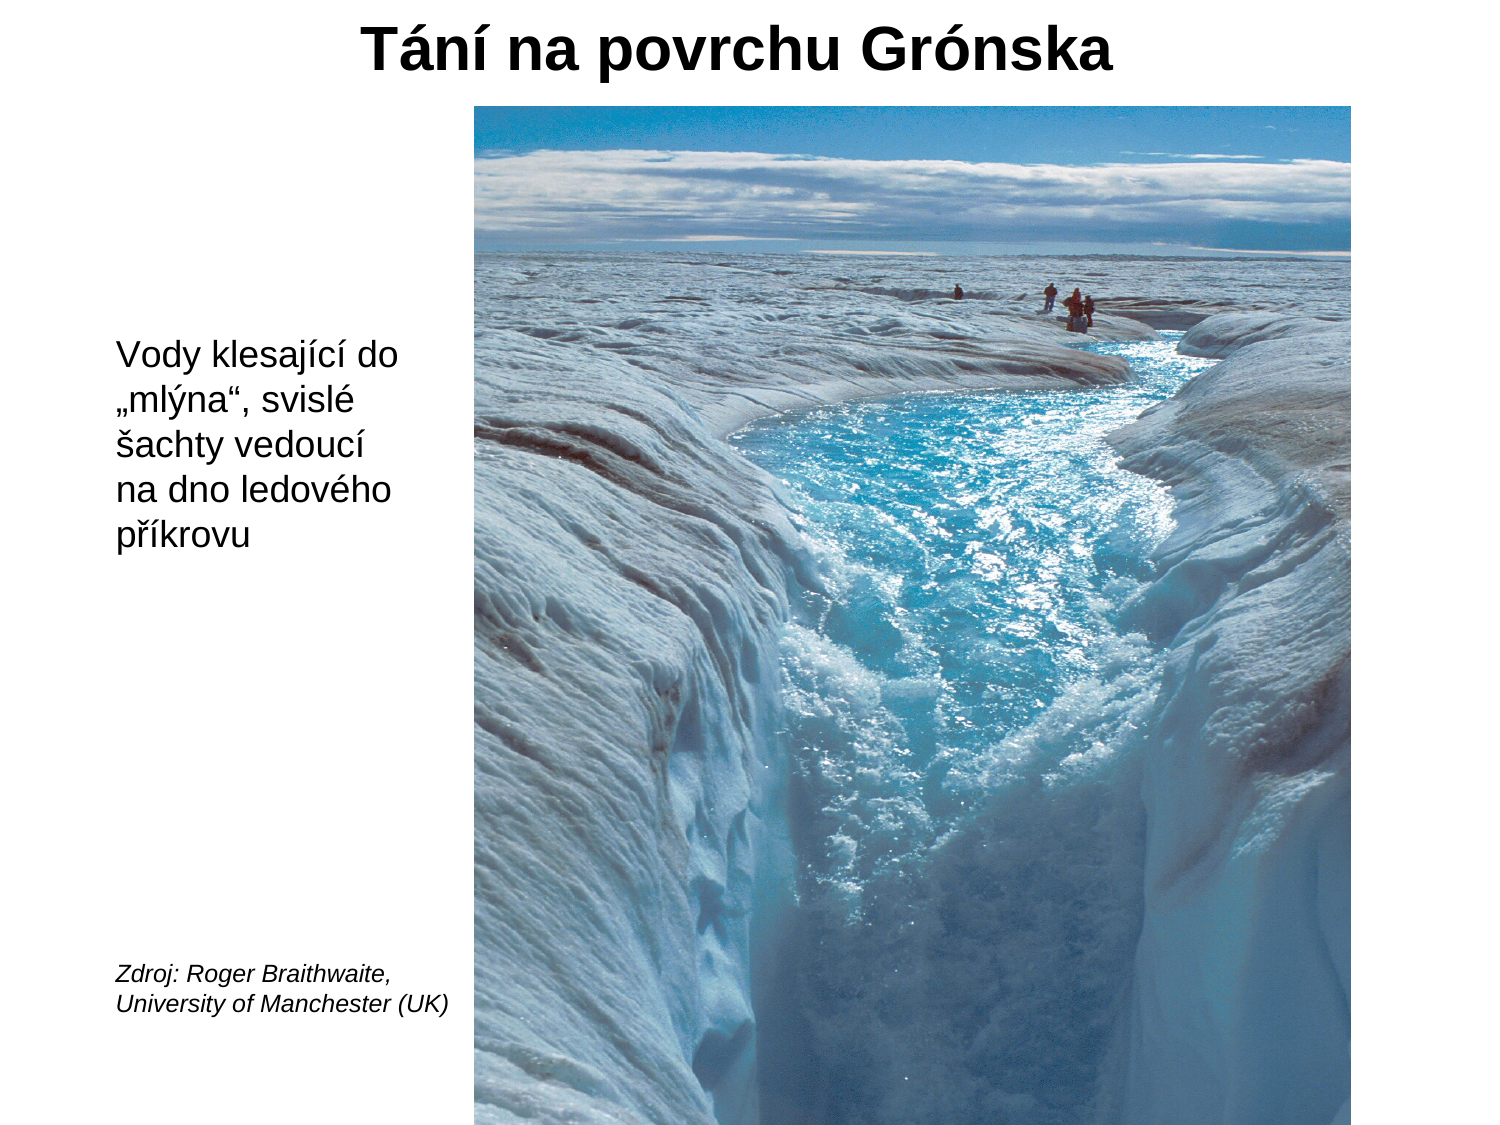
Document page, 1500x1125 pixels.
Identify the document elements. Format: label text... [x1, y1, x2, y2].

picture [474, 106, 1351, 1125]
picture [655, 106, 665, 110]
text_box Vody klesající do „mlýna“, svislé šachty vedoucí na dno ledového příkrovu [100, 322, 426, 563]
picture [615, 106, 650, 115]
text_box Zdroj: Roger Braithwaite, University of Manchester (UK) [100, 949, 476, 1026]
text_box Tání na povrchu Grónska [249, 0, 1226, 91]
picture [663, 110, 670, 116]
